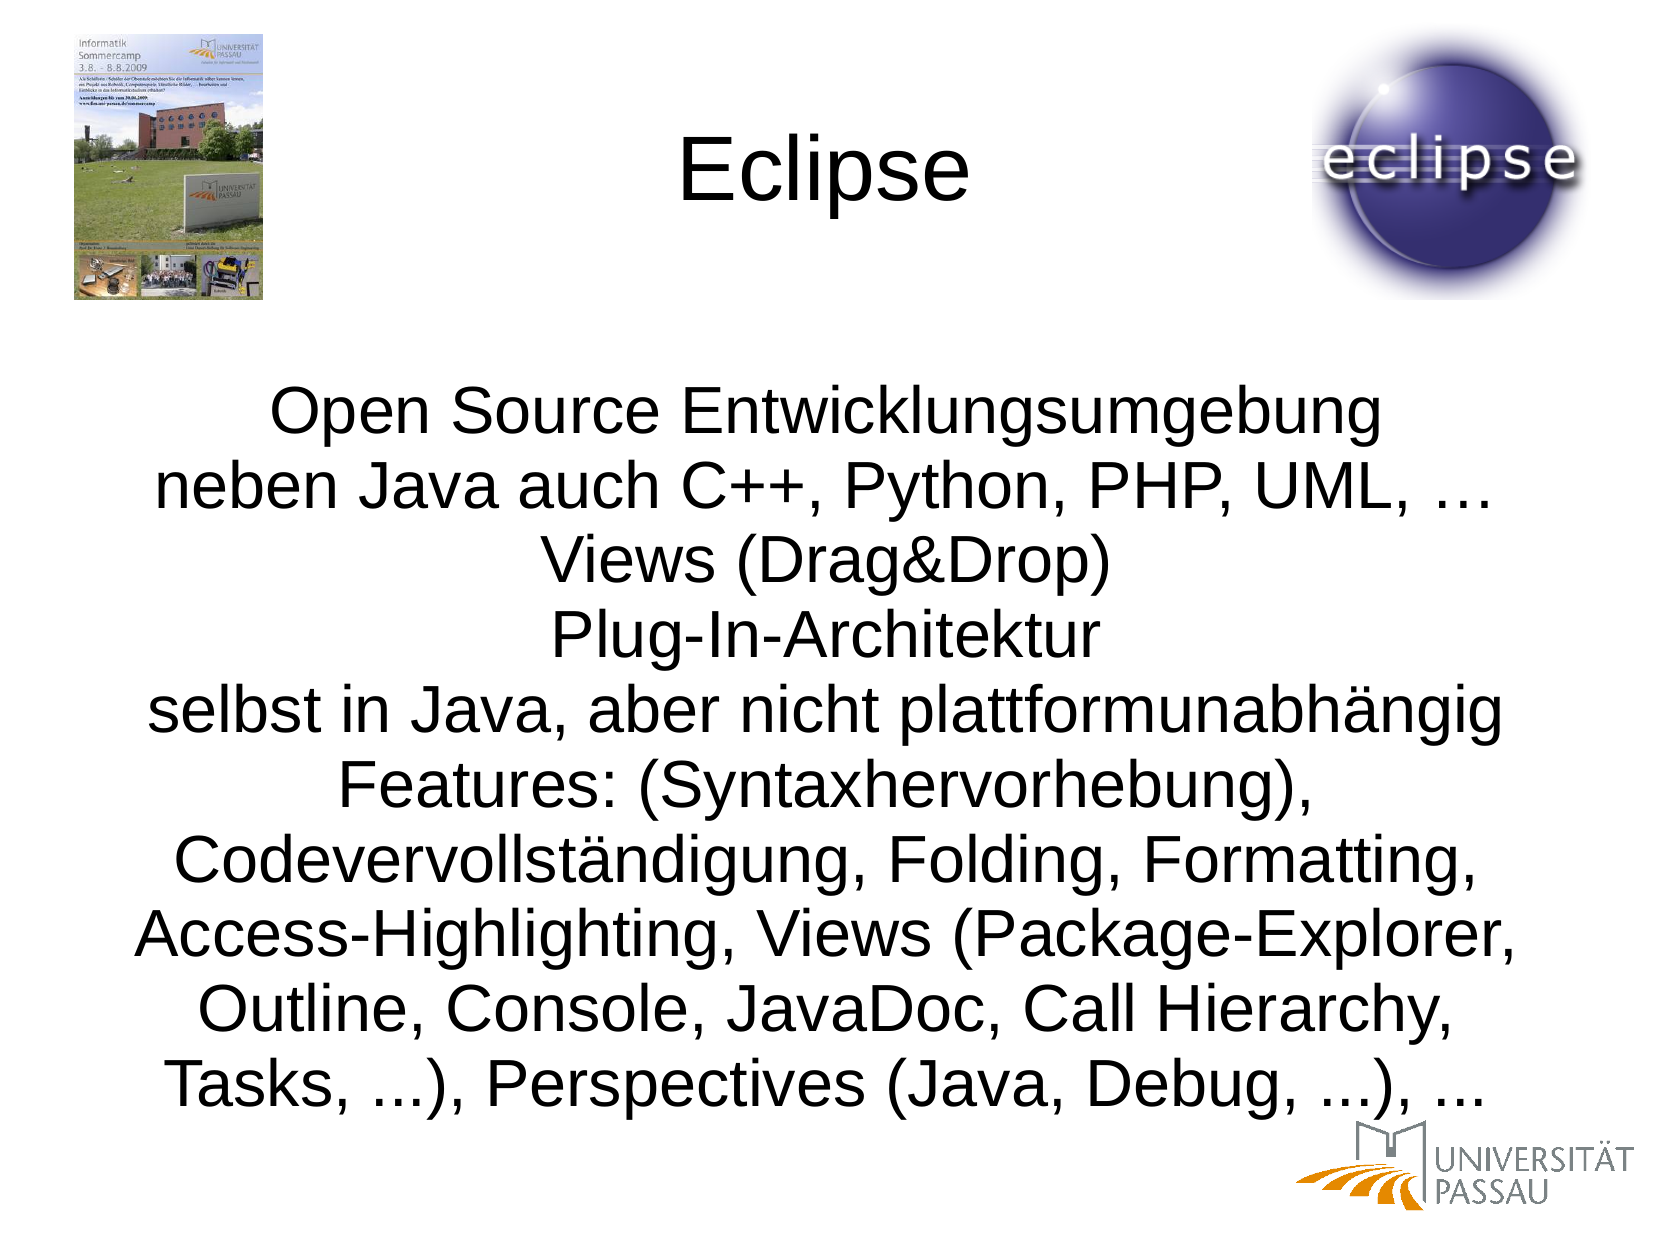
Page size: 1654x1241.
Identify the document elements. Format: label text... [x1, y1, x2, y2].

picture [1312, 21, 1591, 301]
picture [74, 34, 263, 300]
subtitle Open Source Entwicklungsumgebung neben Java auch C++, Python, PHP, UML, … Views (Drag&Drop) Plug-In-Architektur selbst in Java, aber nicht plattformunabhängig Features: (Syntaxhervorhebung), Codevervollständigung, Folding, Formatting, Access-Highlighting, Views (Package-Explorer, Outline, Console, JavaDoc, Call Hierarchy, Tasks, ...), Perspectives (Java, Debug, ...), ... [82, 344, 1571, 1149]
picture [1295, 1120, 1634, 1211]
title Eclipse [300, 44, 1312, 293]
